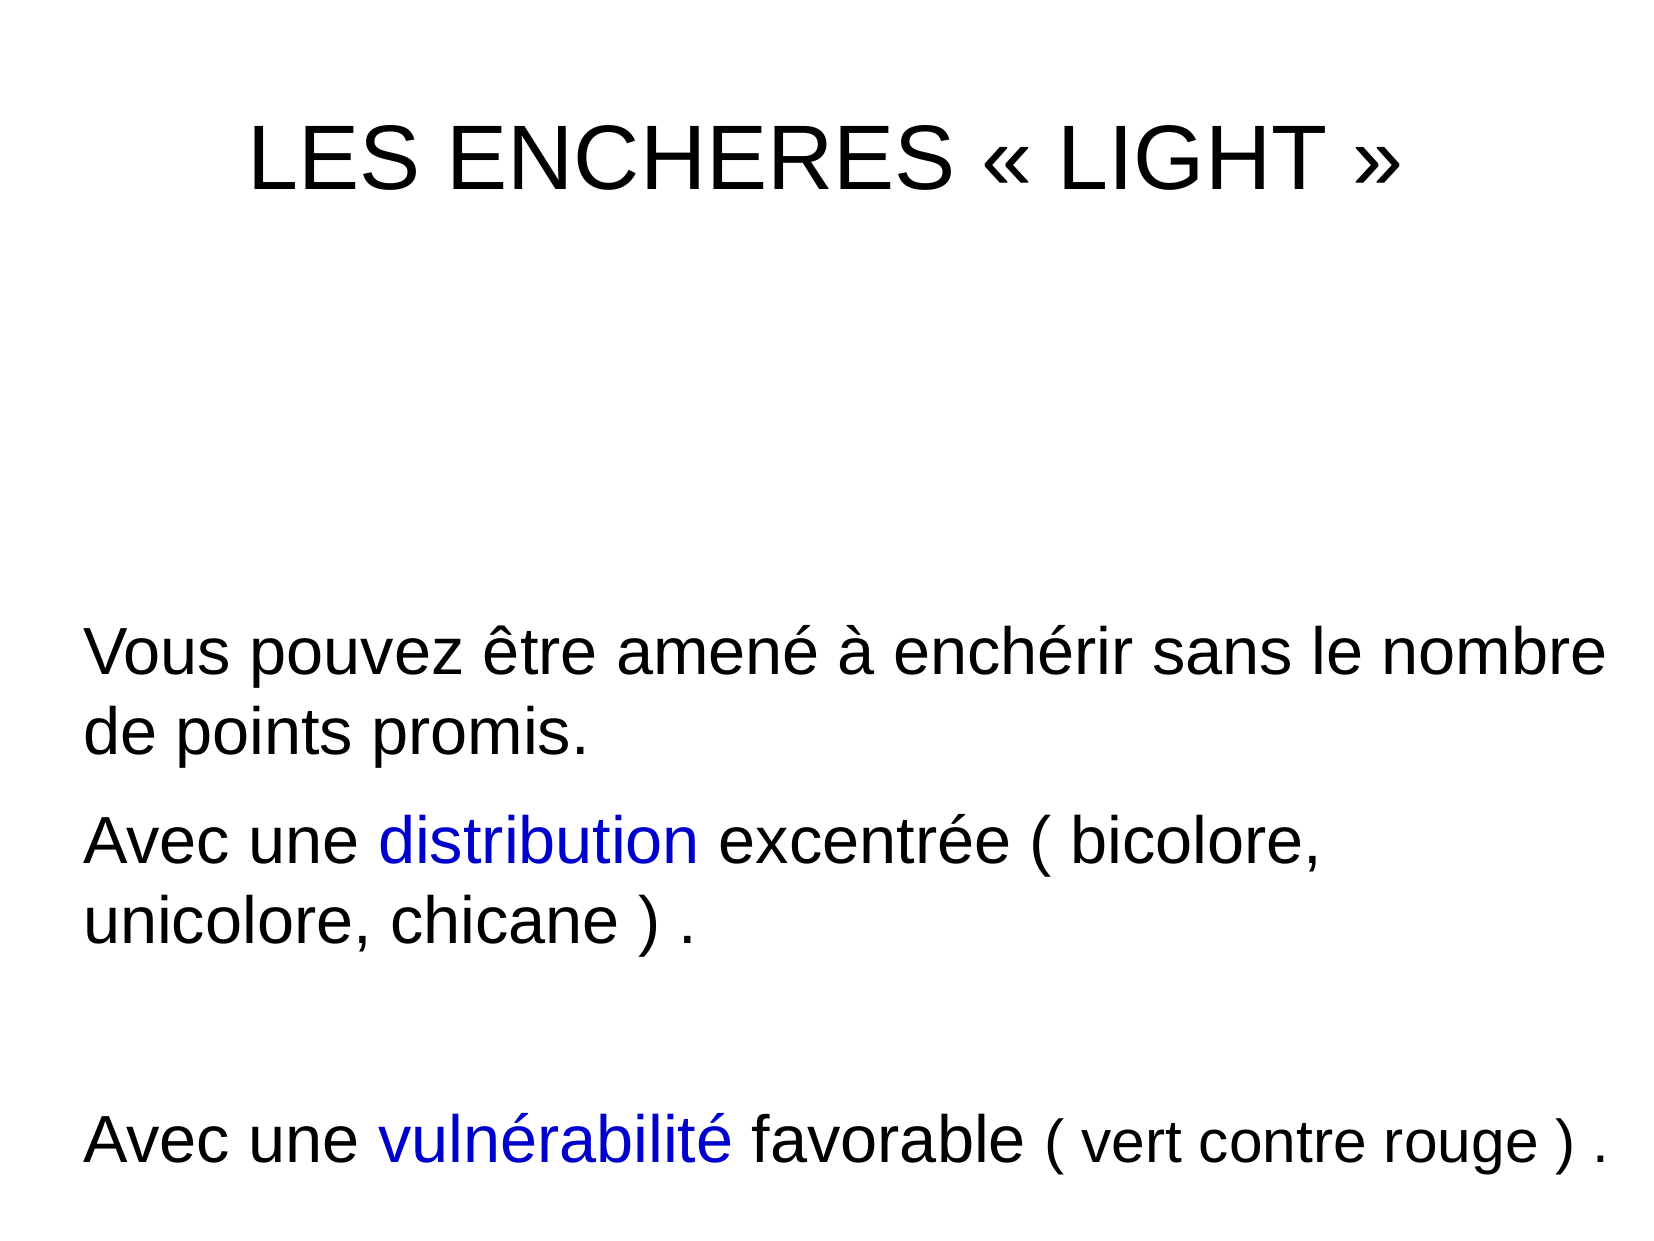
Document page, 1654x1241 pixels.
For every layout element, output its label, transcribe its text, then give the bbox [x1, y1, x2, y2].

subtitle Vous pouvez être amené à enchérir sans le nombre de points promis. Avec une distribution excentrée ( bicolore, unicolore, chicane ) . Avec une vulnérabilité favorable ( vert contre rouge ) . Avec une belle couleur. Avec une position favorable ( en troisième ) . [83, 384, 1619, 1241]
title LES ENCHERES « LIGHT » [82, 49, 1571, 257]
